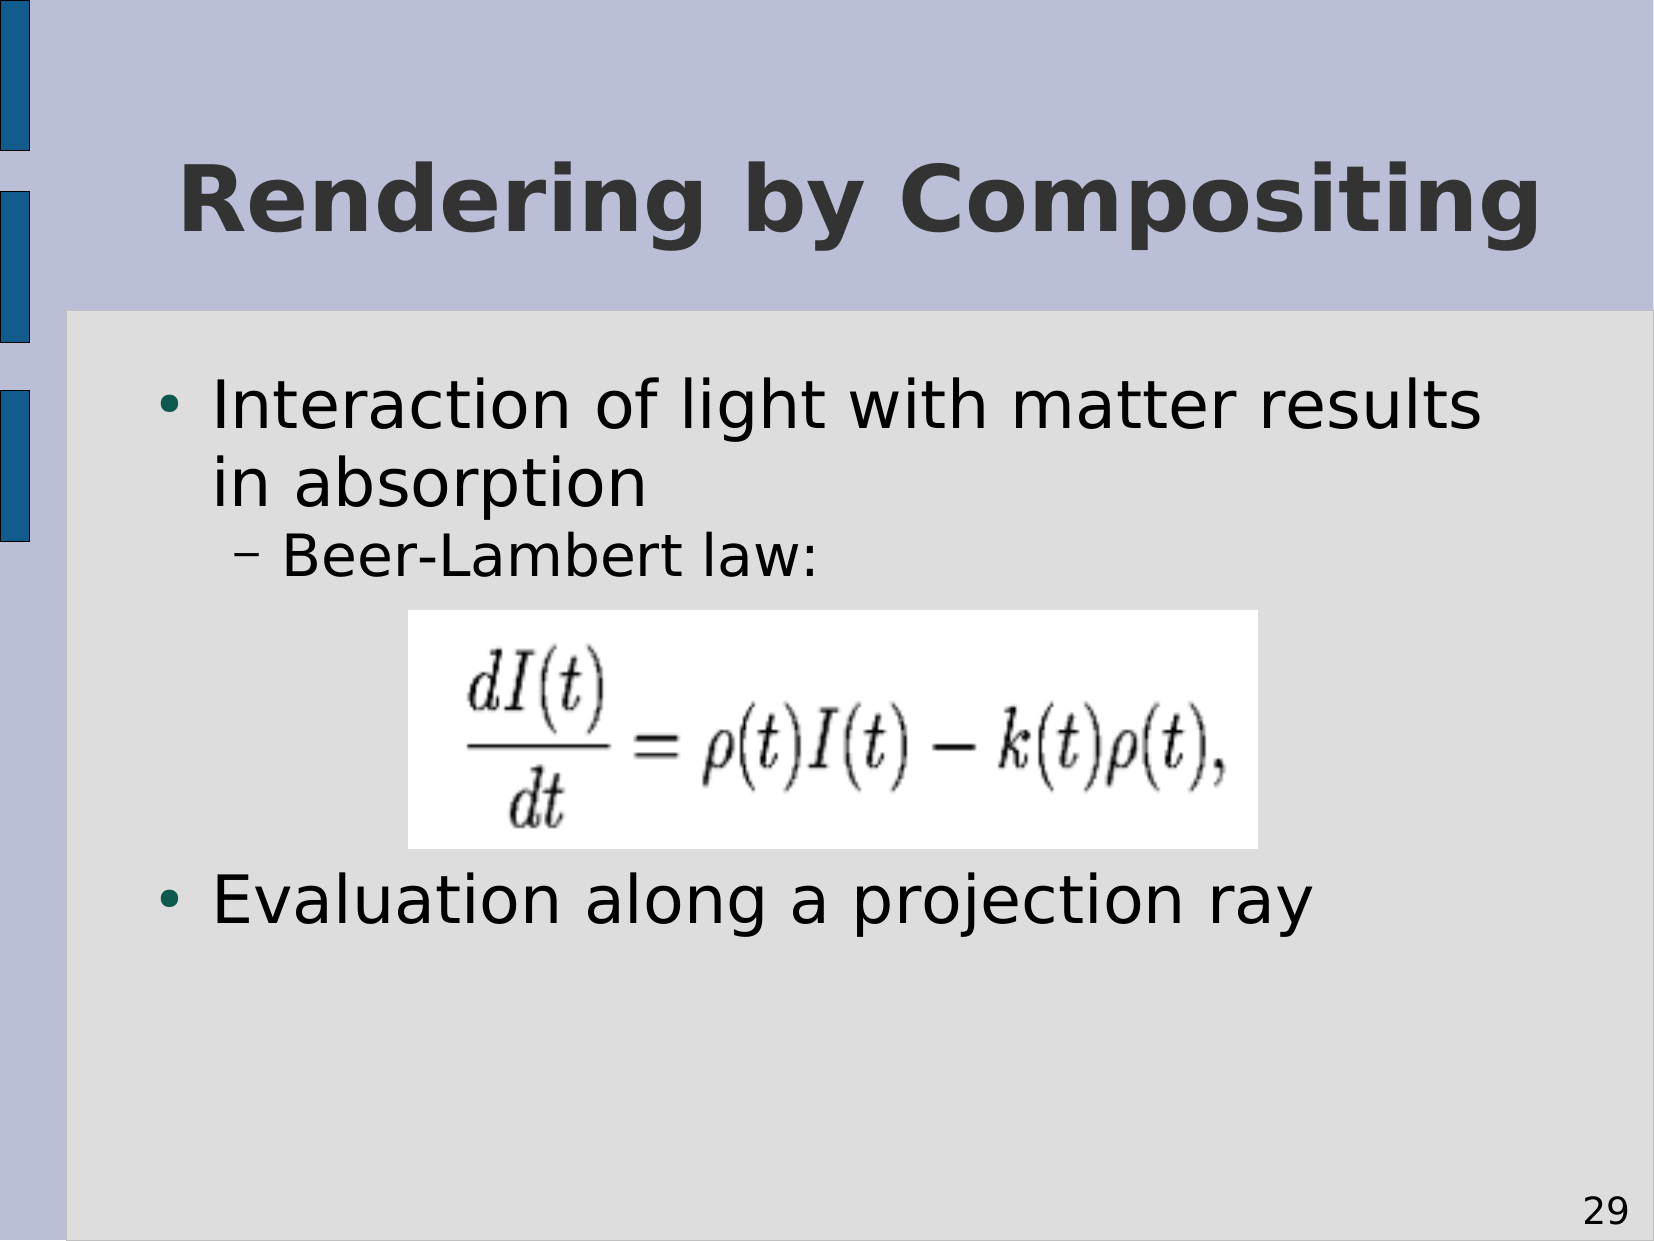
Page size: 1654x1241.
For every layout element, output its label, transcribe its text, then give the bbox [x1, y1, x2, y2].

picture [408, 610, 1258, 850]
title Rendering by Compositing [110, 96, 1613, 304]
list Interaction of light with matter results in absorption Beer-Lambert law: Evaluation along a projection ray [125, 359, 1538, 1087]
